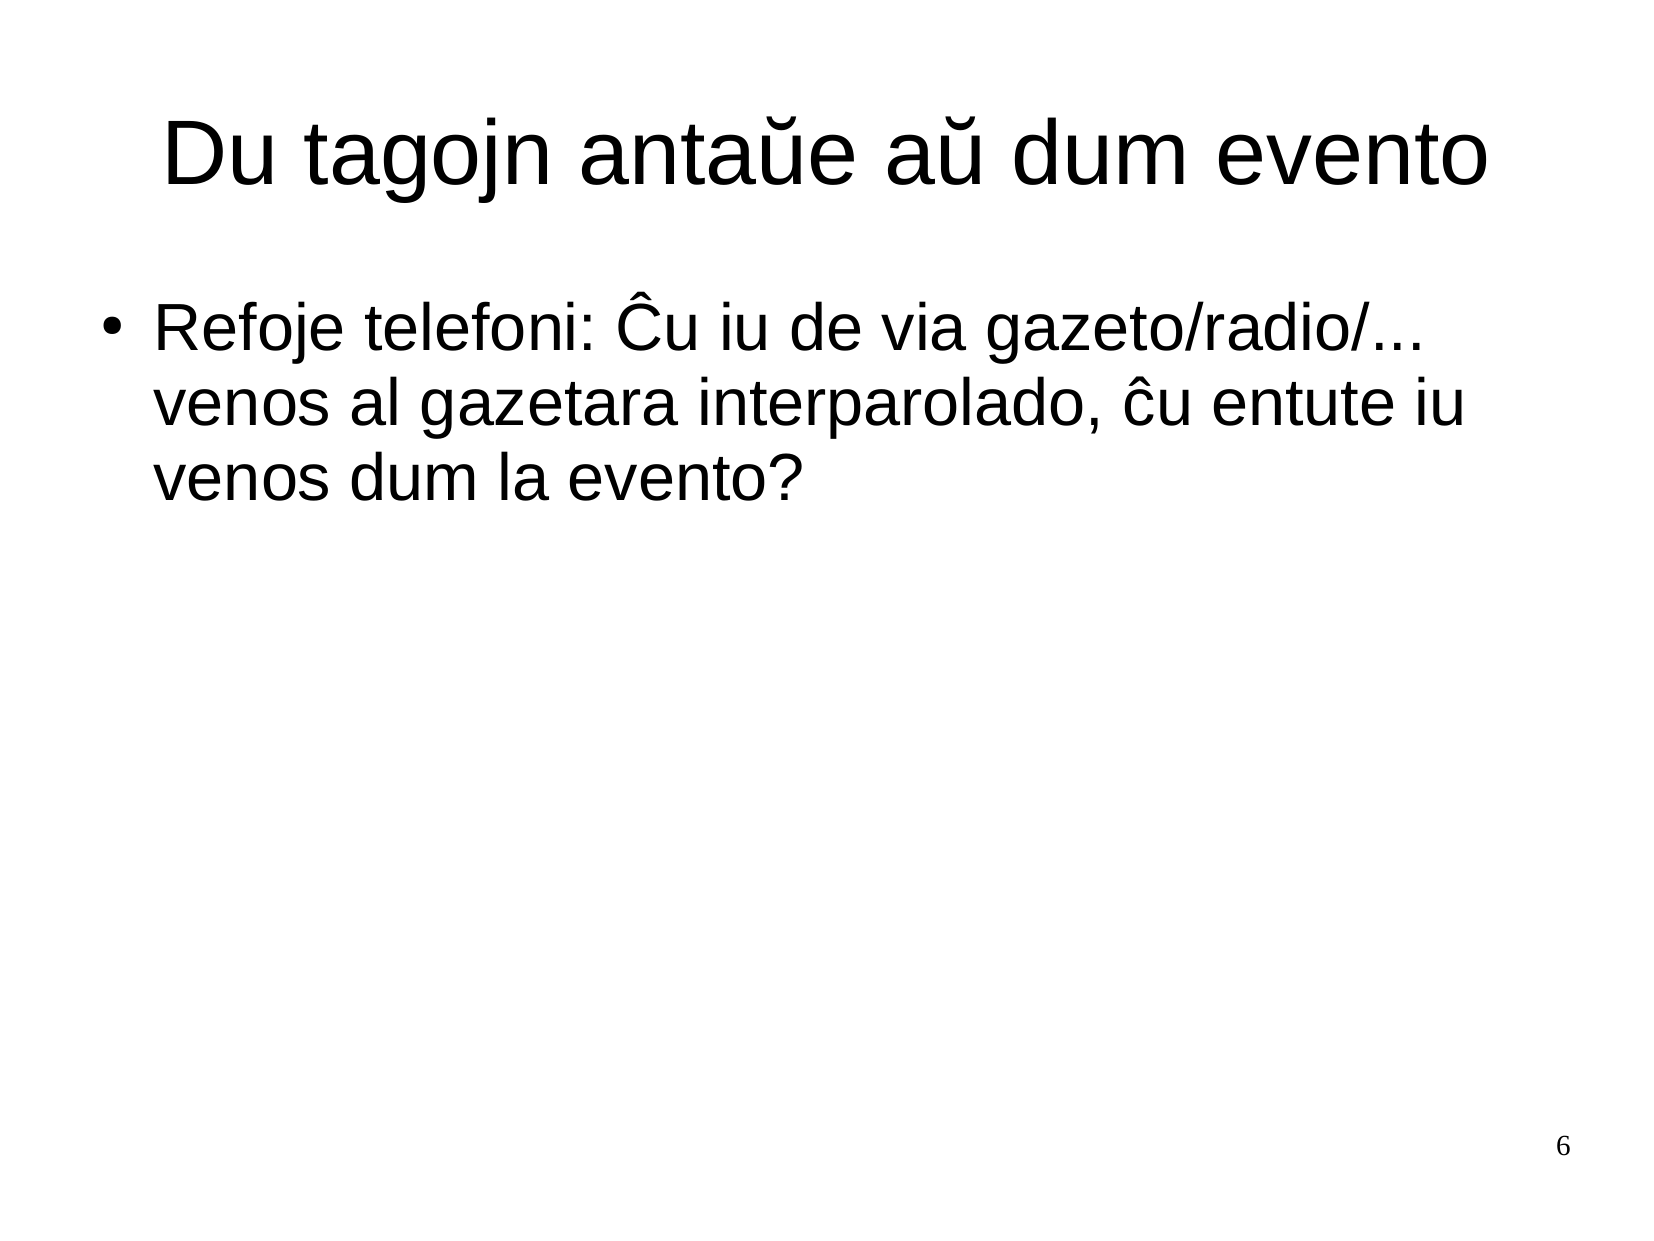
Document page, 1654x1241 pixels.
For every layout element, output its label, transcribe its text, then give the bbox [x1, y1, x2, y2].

list Refoje telefoni: Ĉu iu de via gazeto/radio/... venos al gazetara interparolado, ĉu entute iu venos dum la evento? [82, 290, 1571, 1010]
title Du tagojn antaŭe aŭ dum evento [82, 49, 1571, 257]
